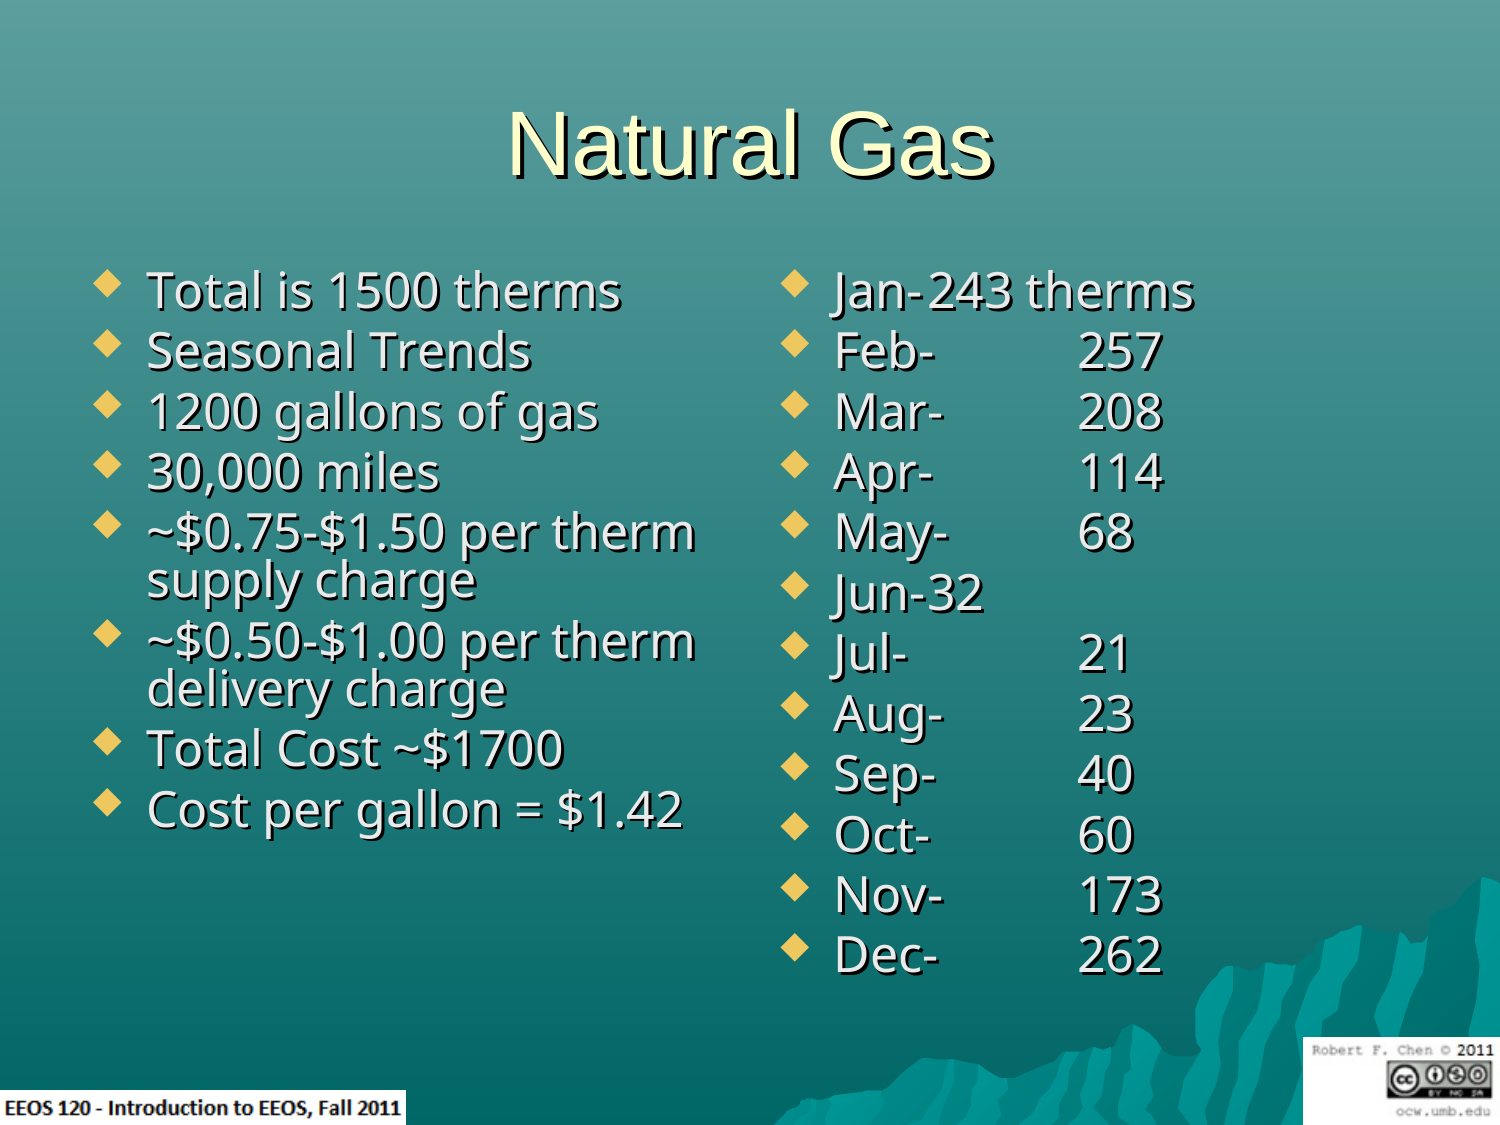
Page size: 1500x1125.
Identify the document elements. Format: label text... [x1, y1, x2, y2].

list Total is 1500 therms Seasonal Trends 1200 gallons of gas 30,000 miles ~$0.75-$1.50 per therm supply charge ~$0.50-$1.00 per therm delivery charge Total Cost ~$1700 Cost per gallon = $1.42 [75, 262, 738, 1014]
picture [1303, 1037, 1500, 1125]
title Natural Gas [75, 45, 1426, 233]
picture [0, 1090, 406, 1125]
list Jan- 243 therms Feb- 257 Mar- 208 Apr- 114 May- 68 Jun- 32 Jul- 21 Aug- 23 Sep- 40 Oct- 60 Nov- 173 Dec- 262 [762, 262, 1426, 1006]
